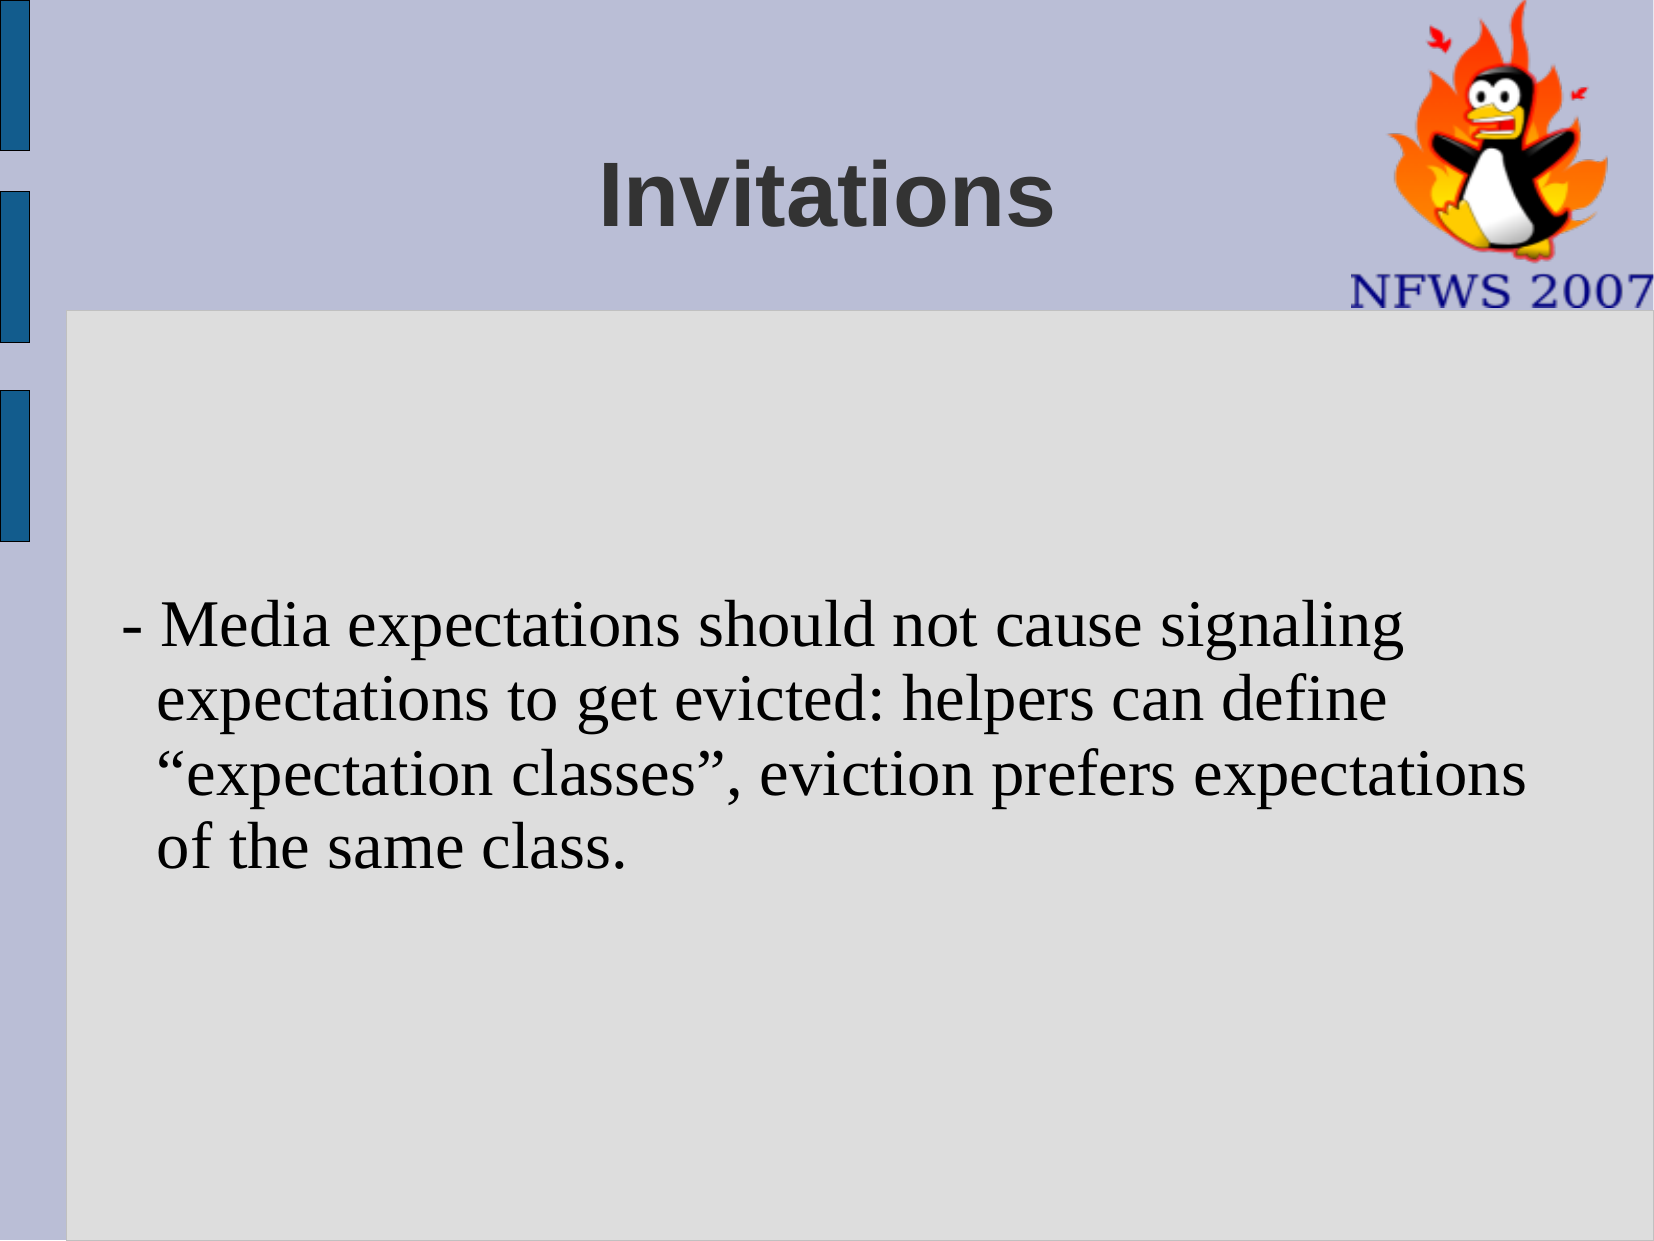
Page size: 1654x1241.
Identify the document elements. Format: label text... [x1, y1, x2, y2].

picture [1351, 0, 1654, 308]
subtitle - Media expectations should not cause signaling expectations to get evicted: helpers can define “expectation classes”, eviction prefers expectations of the same class. [121, 352, 1534, 1119]
title Invitations [121, 98, 1351, 291]
